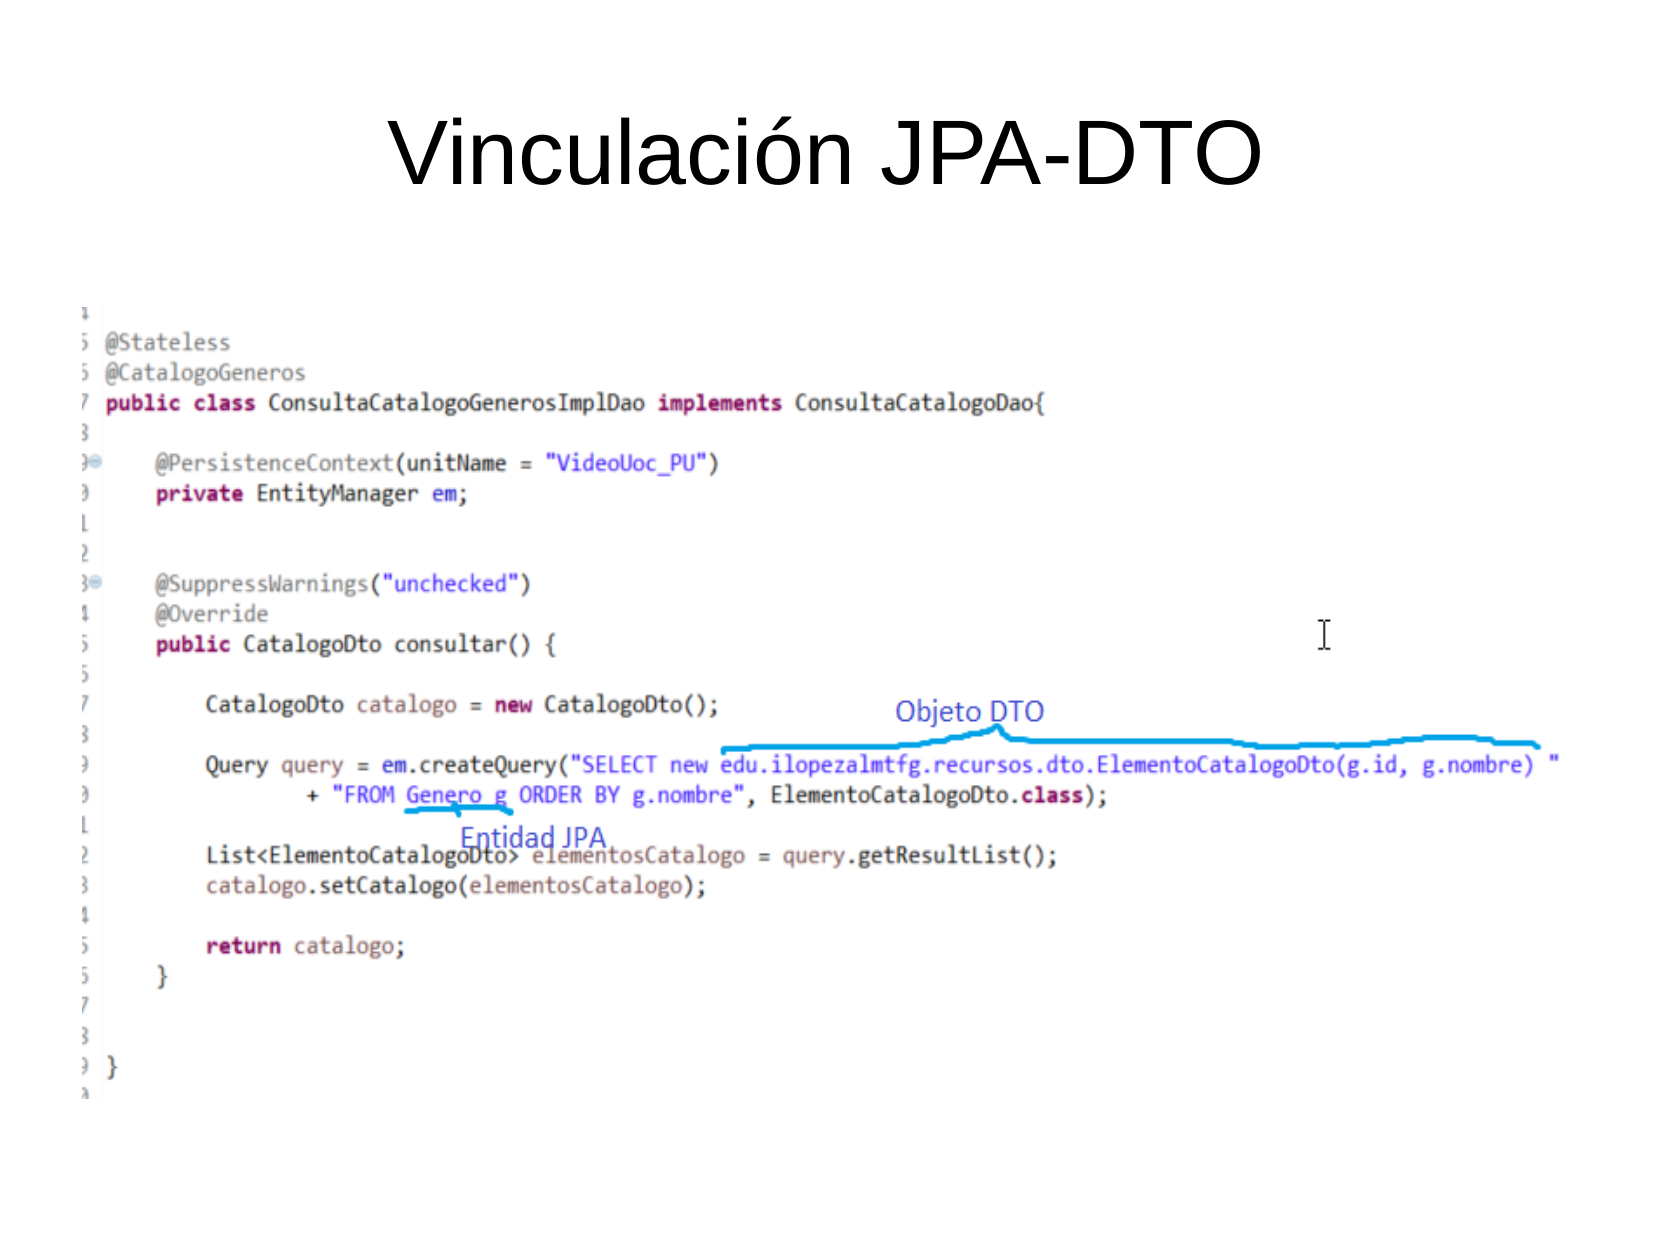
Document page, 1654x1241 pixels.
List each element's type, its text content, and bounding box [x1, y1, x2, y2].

title Vinculación JPA-DTO [82, 49, 1571, 257]
picture [82, 307, 1571, 1099]
